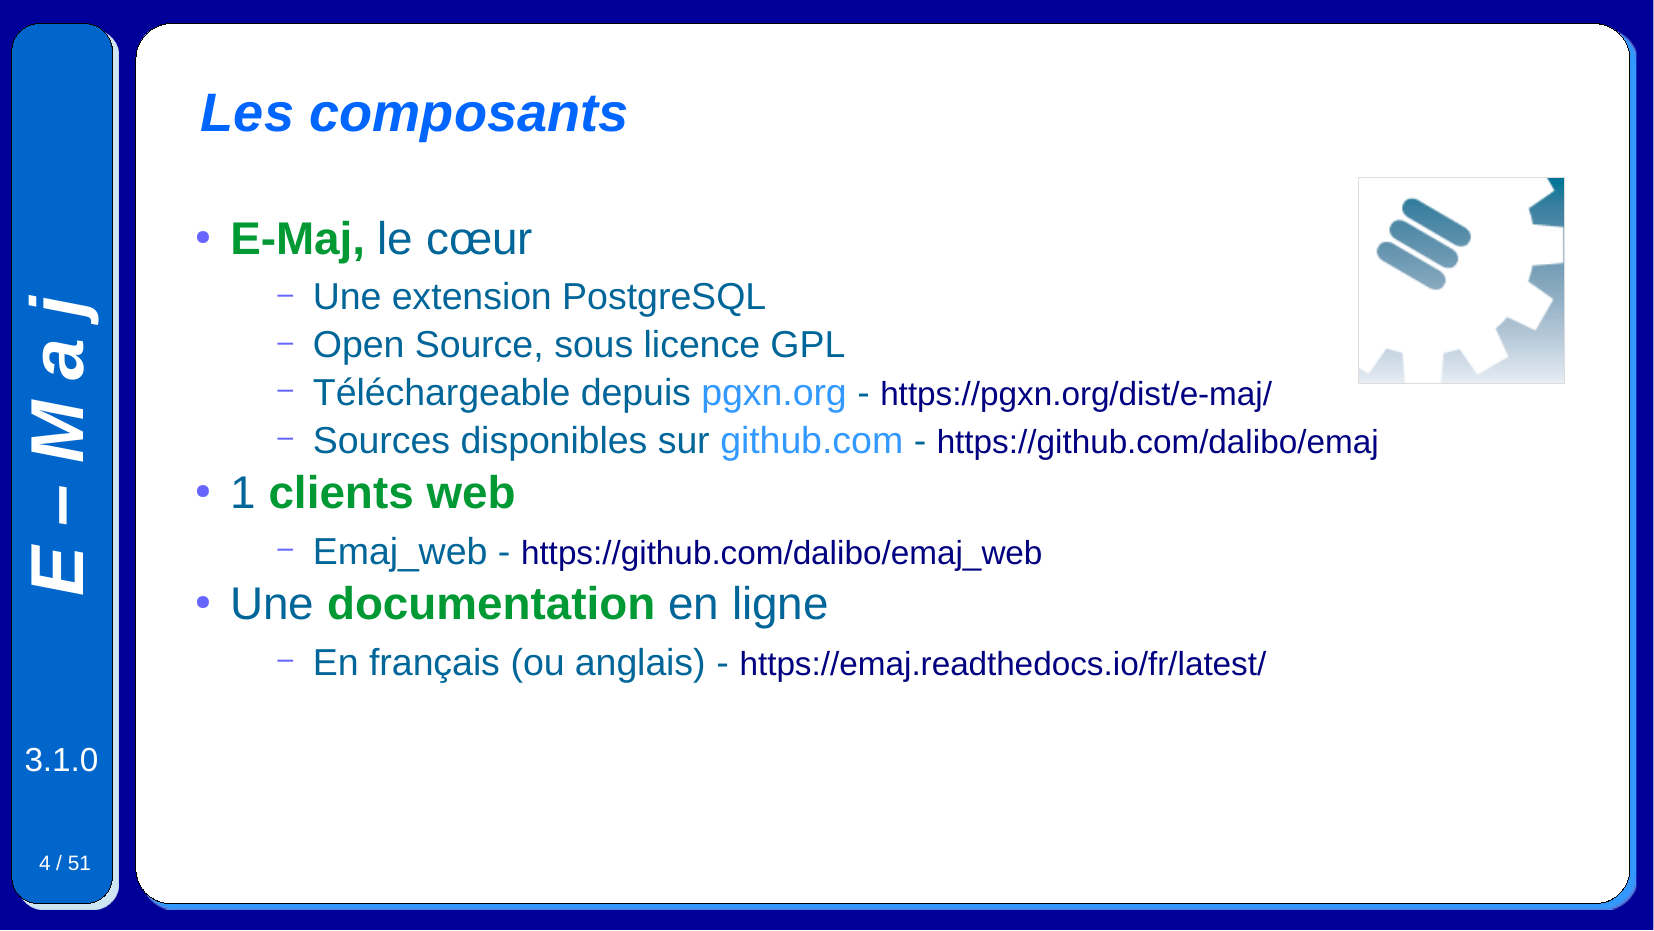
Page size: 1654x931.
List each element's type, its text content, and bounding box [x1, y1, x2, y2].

picture [1358, 177, 1565, 384]
list E-Maj, le cœur Une extension PostgreSQL Open Source, sous licence GPL Téléchargeable depuis pgxn.org - https://pgxn.org/dist/e-maj/ Sources disponibles sur github.com - https://github.com/dalibo/emaj 1 clients web Emaj_web - https://github.com/dalibo/emaj_web Une documentation en ligne En français (ou anglais) - https://emaj.readthedocs.io/fr/latest/ [177, 212, 1587, 804]
title Les composants [200, 34, 1575, 191]
